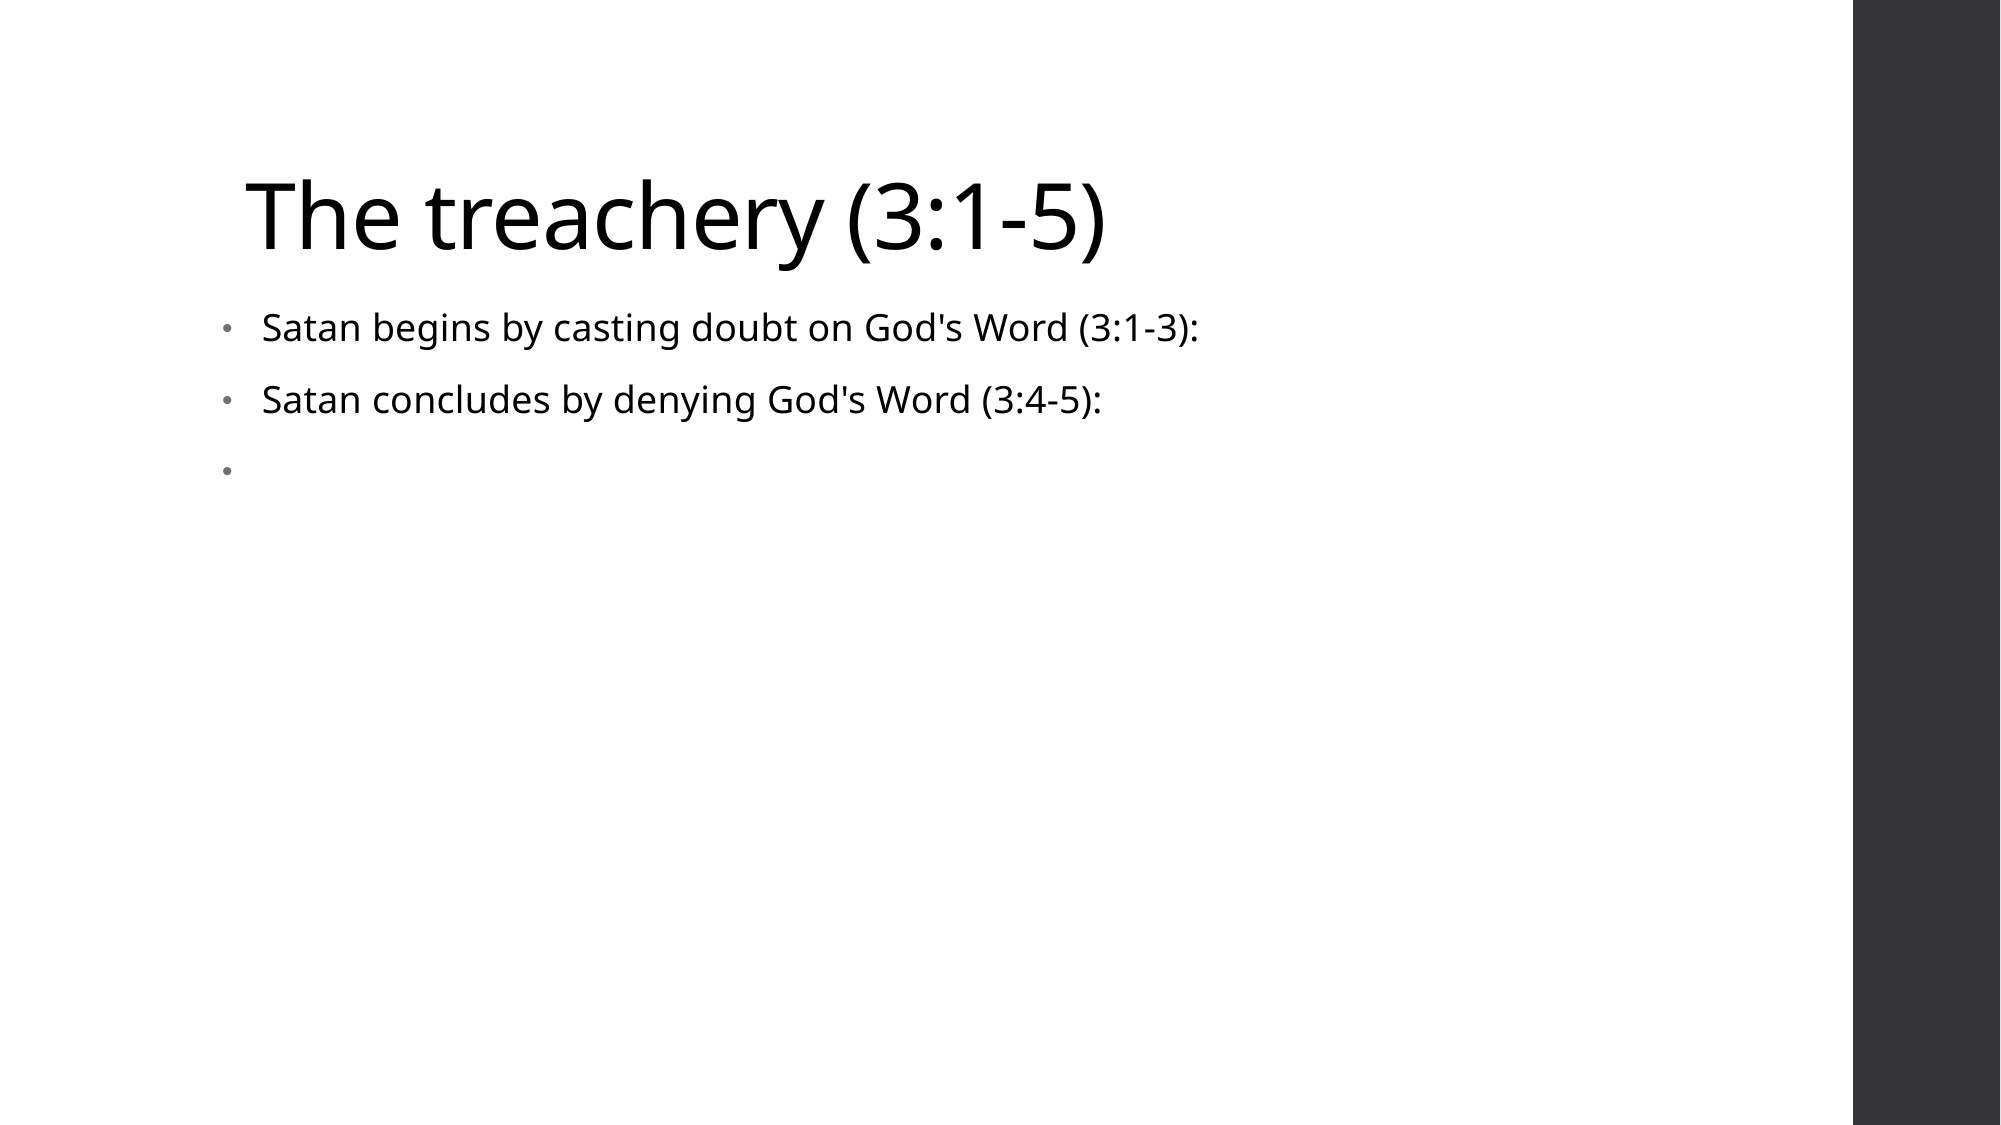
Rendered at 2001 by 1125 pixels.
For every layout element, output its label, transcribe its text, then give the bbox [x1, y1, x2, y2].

list Satan begins by casting doubt on God's Word (3:1-3): Satan concludes by denying God's Word (3:4-5): [206, 299, 1617, 1014]
title The treachery (3:1-5) [206, 60, 1797, 278]
